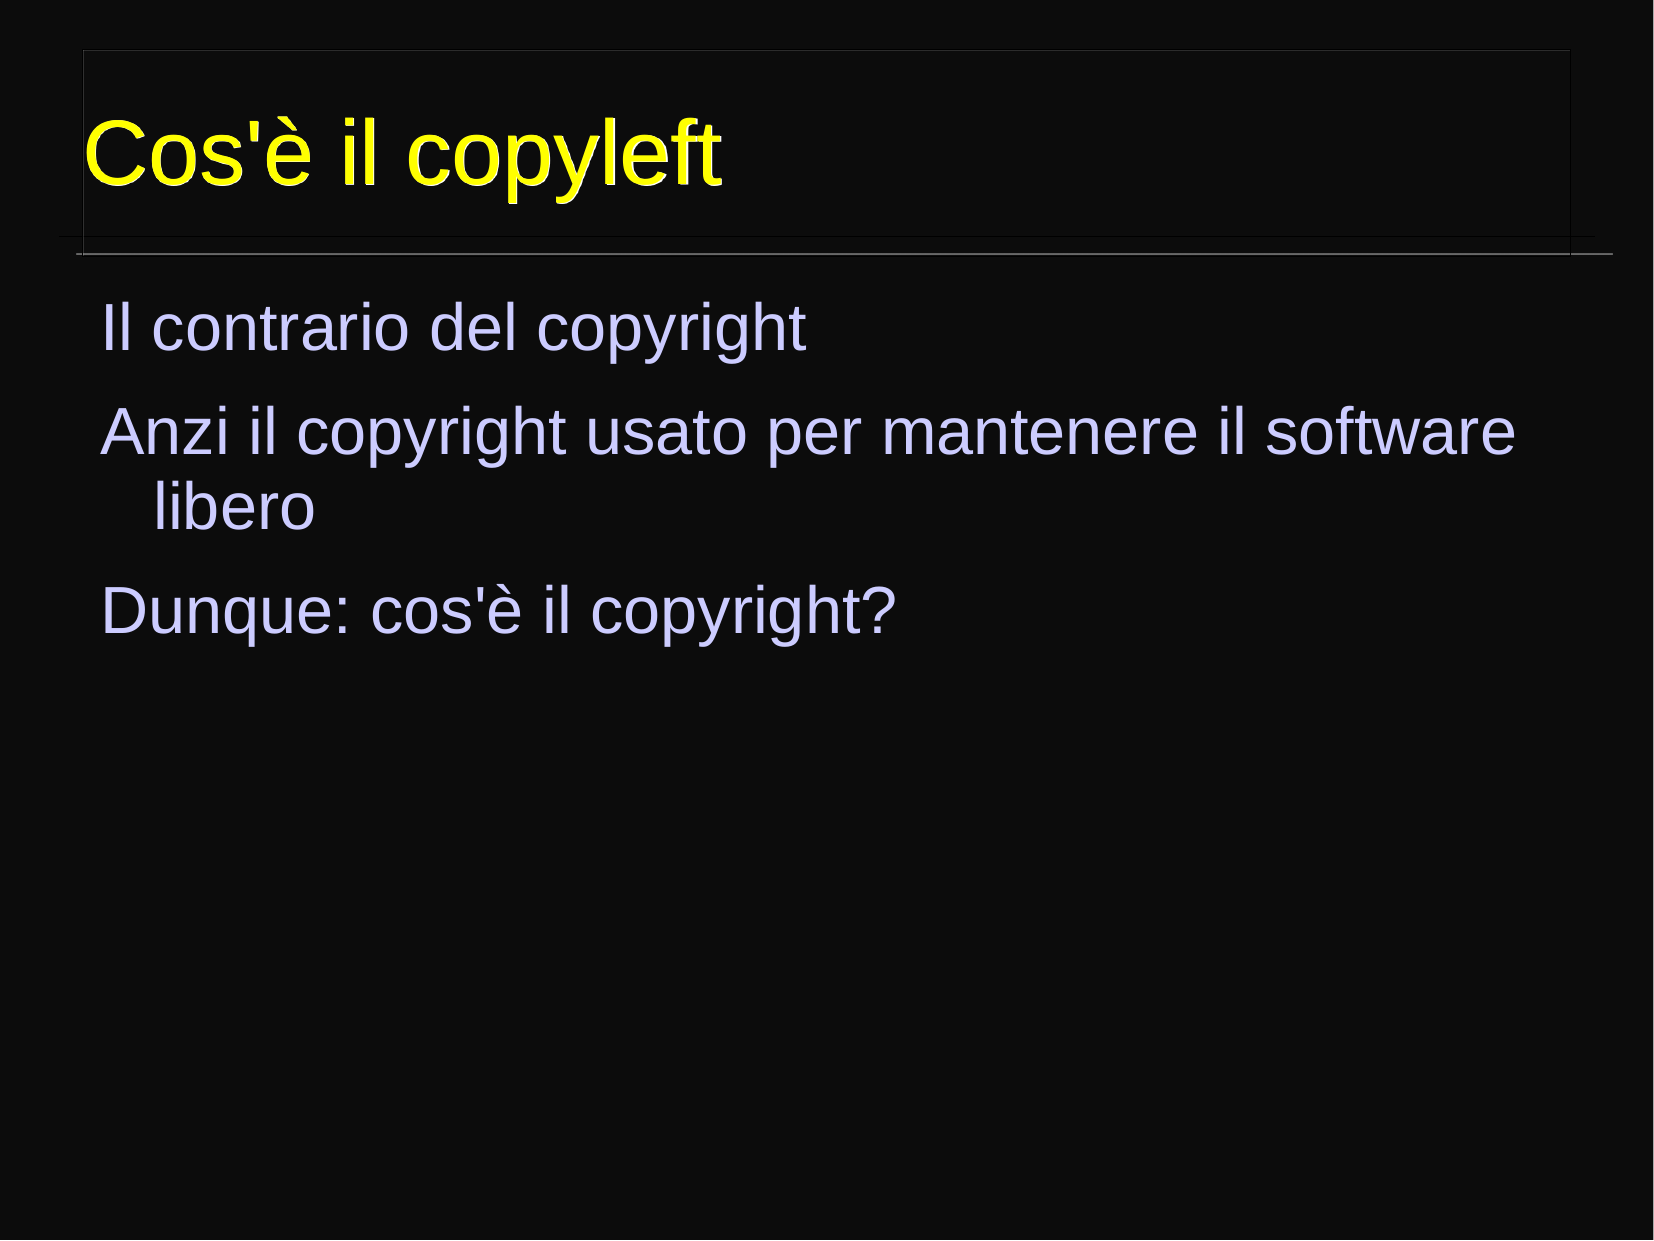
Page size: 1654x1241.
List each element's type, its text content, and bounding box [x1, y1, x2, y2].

title Cos'è il copyleft [82, 49, 1571, 257]
list Il contrario del copyright Anzi il copyright usato per mantenere il software libero Dunque: cos'è il copyright? [82, 290, 1571, 1109]
